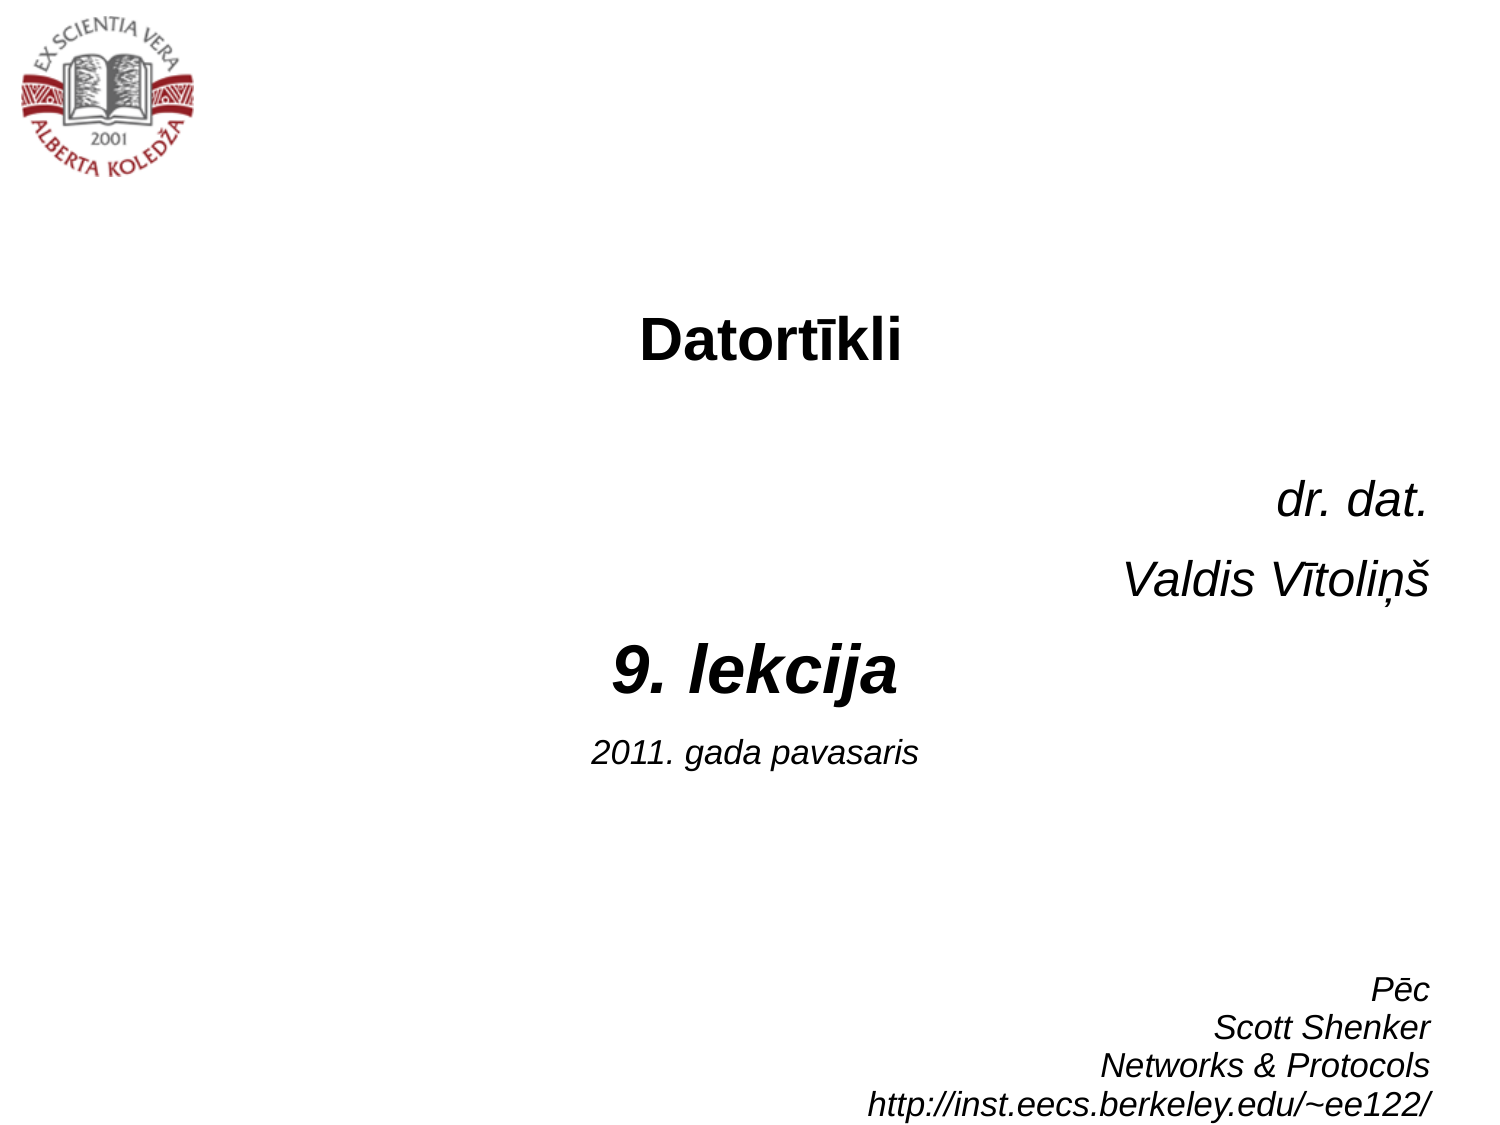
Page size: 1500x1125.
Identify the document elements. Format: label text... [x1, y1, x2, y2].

title Datortīkli [187, 283, 1356, 384]
picture [21, 16, 194, 177]
list dr. dat. Valdis Vītoliņš 9. lekcija 2011. gada pavasaris Pēc Scott Shenker Networks & Protocols http://inst.eecs.berkeley.edu/~ee122/ [80, 384, 1431, 1125]
